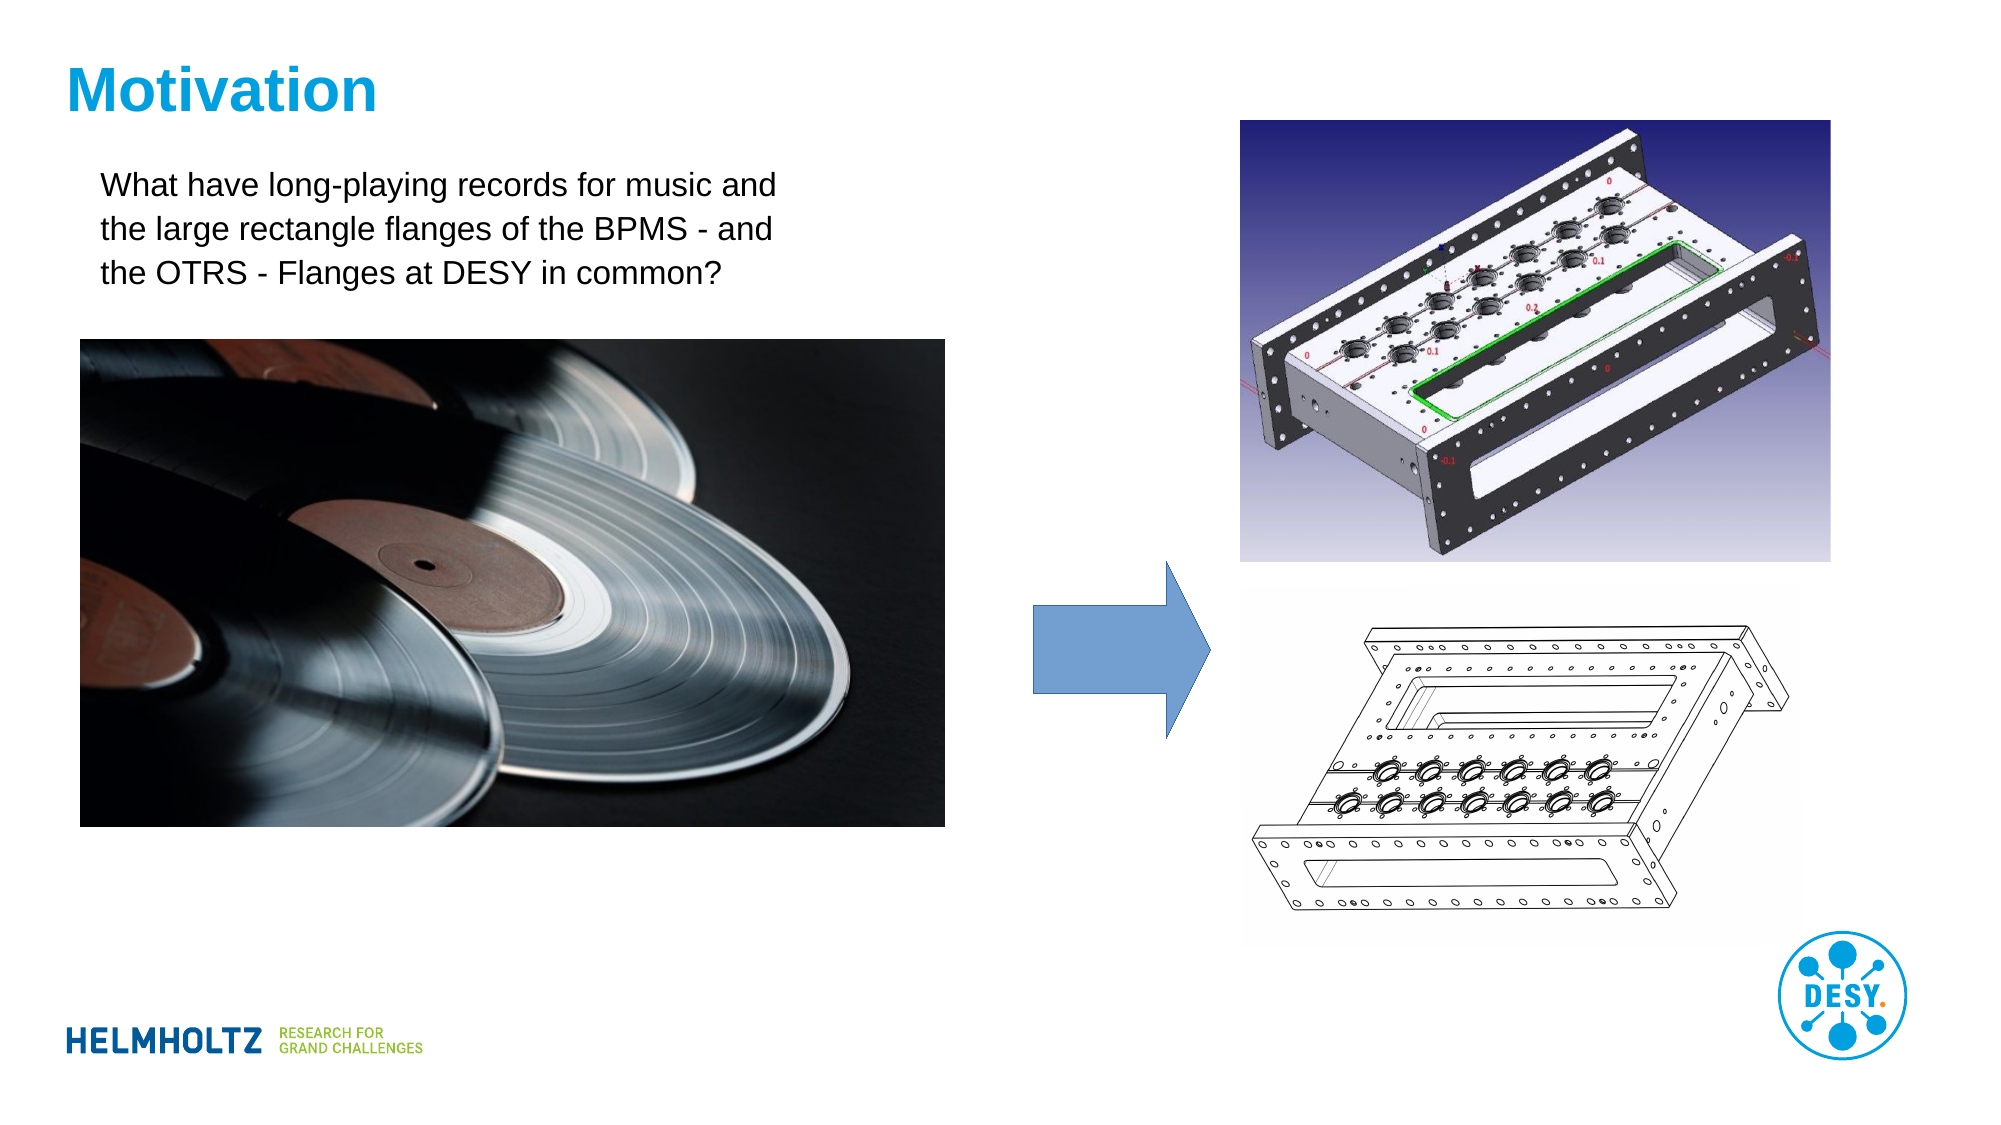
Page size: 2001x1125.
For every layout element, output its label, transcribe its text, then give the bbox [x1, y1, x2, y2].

list What have long-playing records for music and the large rectangle flanges of the BPMS - and the OTRS - Flanges at DESY in common? [29, 159, 1920, 857]
title Motivation [66, 57, 1934, 132]
picture [1240, 132, 1831, 562]
picture [1241, 857, 1802, 948]
